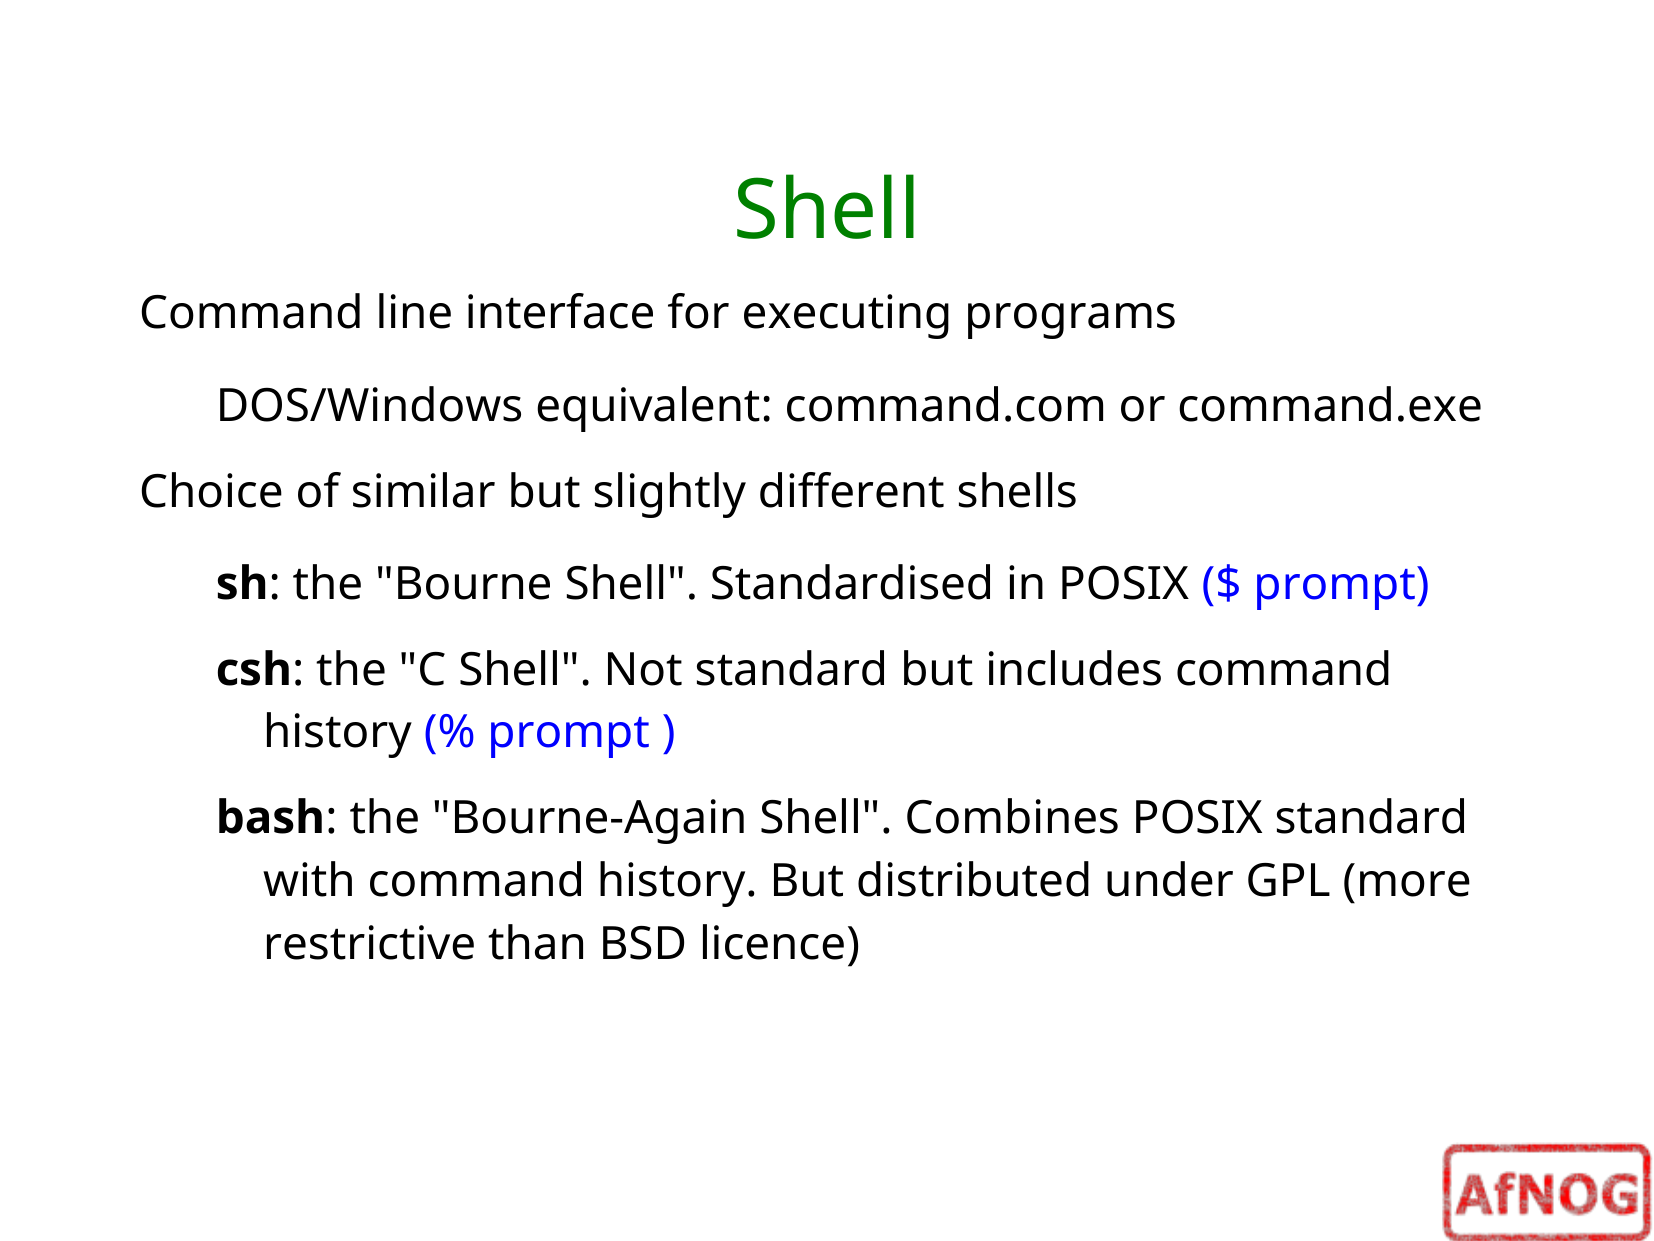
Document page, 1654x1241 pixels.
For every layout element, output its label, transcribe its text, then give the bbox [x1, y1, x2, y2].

title Shell [121, 102, 1533, 279]
picture [1441, 1141, 1654, 1241]
list Command line interface for executing programs DOS/Windows equivalent: command.com or command.exe Choice of similar but slightly different shells sh: the "Bourne Shell". Standardised in POSIX ($ prompt) csh: the "C Shell". Not standard but includes command history (% prompt ) bash: the "Bourne-Again Shell". Combines POSIX standard with command history. But distributed under GPL (more restrictive than BSD licence) [121, 279, 1533, 1062]
